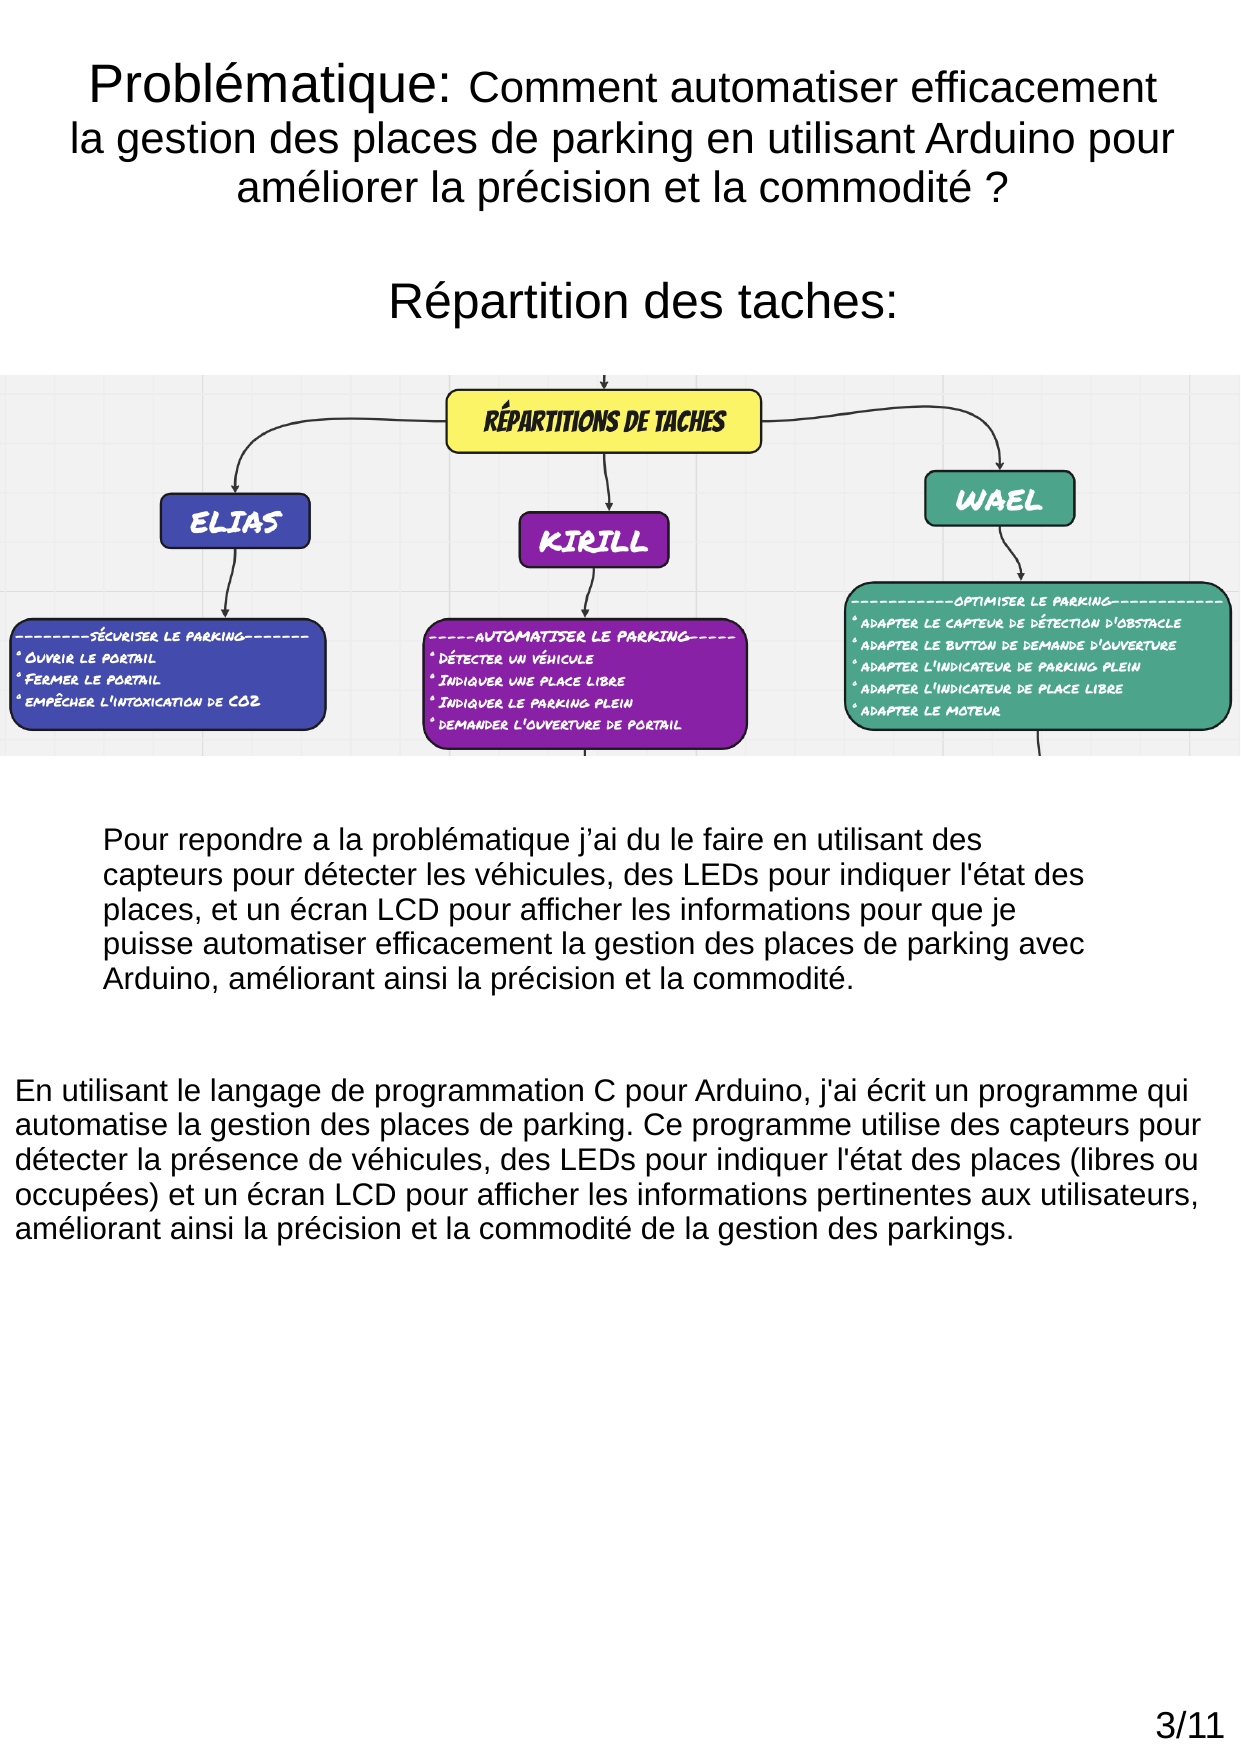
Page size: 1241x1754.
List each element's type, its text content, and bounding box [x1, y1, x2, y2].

text_box 3/11 [1140, 1697, 1241, 1754]
text_box En utilisant le langage de programmation C pour Arduino, j'ai écrit un programme qui automatise la gestion des places de parking. Ce programme utilise des capteurs pour détecter la présence de véhicules, des LEDs pour indiquer l'état des places (libres ou occupées) et un écran LCD pour afficher les informations pertinentes aux utilisateurs, améliorant ainsi la précision et la commodité de la gestion des parkings. [0, 1065, 1241, 1254]
text_box Répartition des taches: [365, 265, 922, 360]
text_box Pour repondre a la problématique j’ai du le faire en utilisant des capteurs pour détecter les véhicules, des LEDs pour indiquer l'état des places, et un écran LCD pour afficher les informations pour que je puisse automatiser efficacement la gestion des places de parking avec Arduino, améliorant ainsi la précision et la commodité. [88, 815, 1120, 1065]
title Problématique: Comment automatiser efficacement la gestion des places de parking en utilisant Arduino pour améliorer la précision et la commodité ? [65, 0, 1182, 266]
picture [0, 375, 1241, 756]
